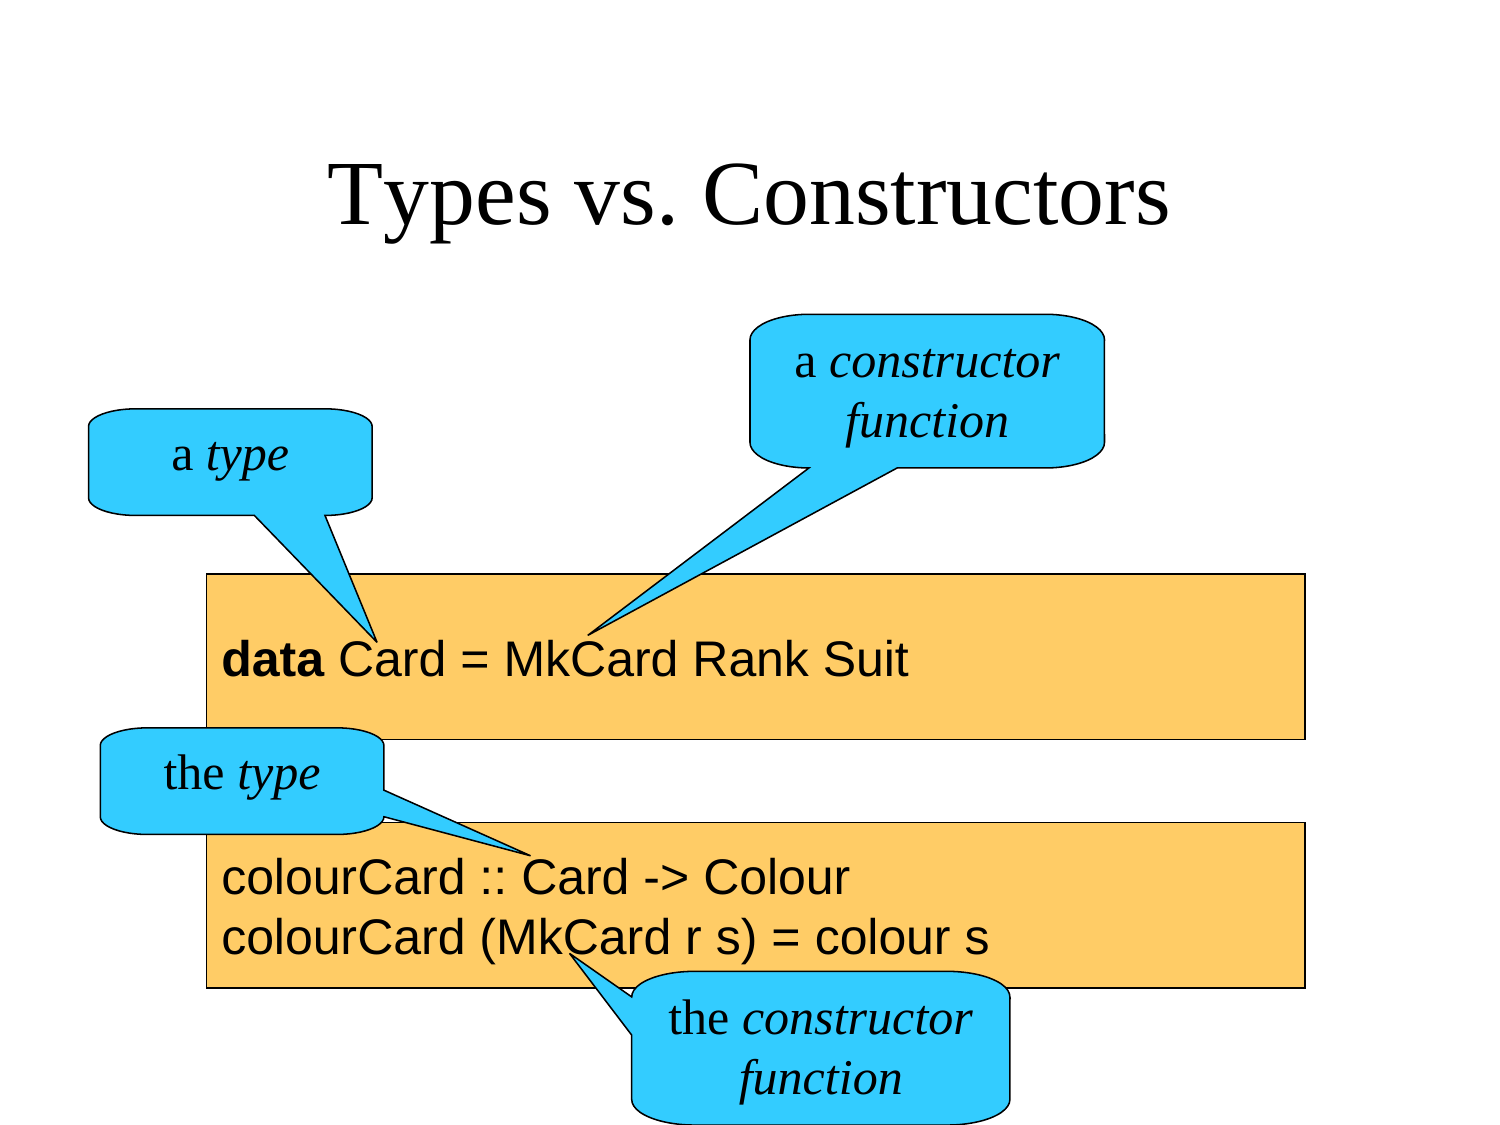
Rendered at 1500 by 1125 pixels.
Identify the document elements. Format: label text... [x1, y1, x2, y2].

title Types vs. Constructors [112, 99, 1388, 288]
text_box the type [100, 727, 531, 856]
text_box colourCard :: Card -> Colour colourCard (MkCard r s) = colour s [206, 822, 1305, 988]
text_box a constructor function [587, 314, 1105, 636]
text_box the constructor function [569, 953, 1010, 1125]
text_box a type [88, 408, 378, 643]
text_box data Card = MkCard Rank Suit [206, 574, 1306, 740]
